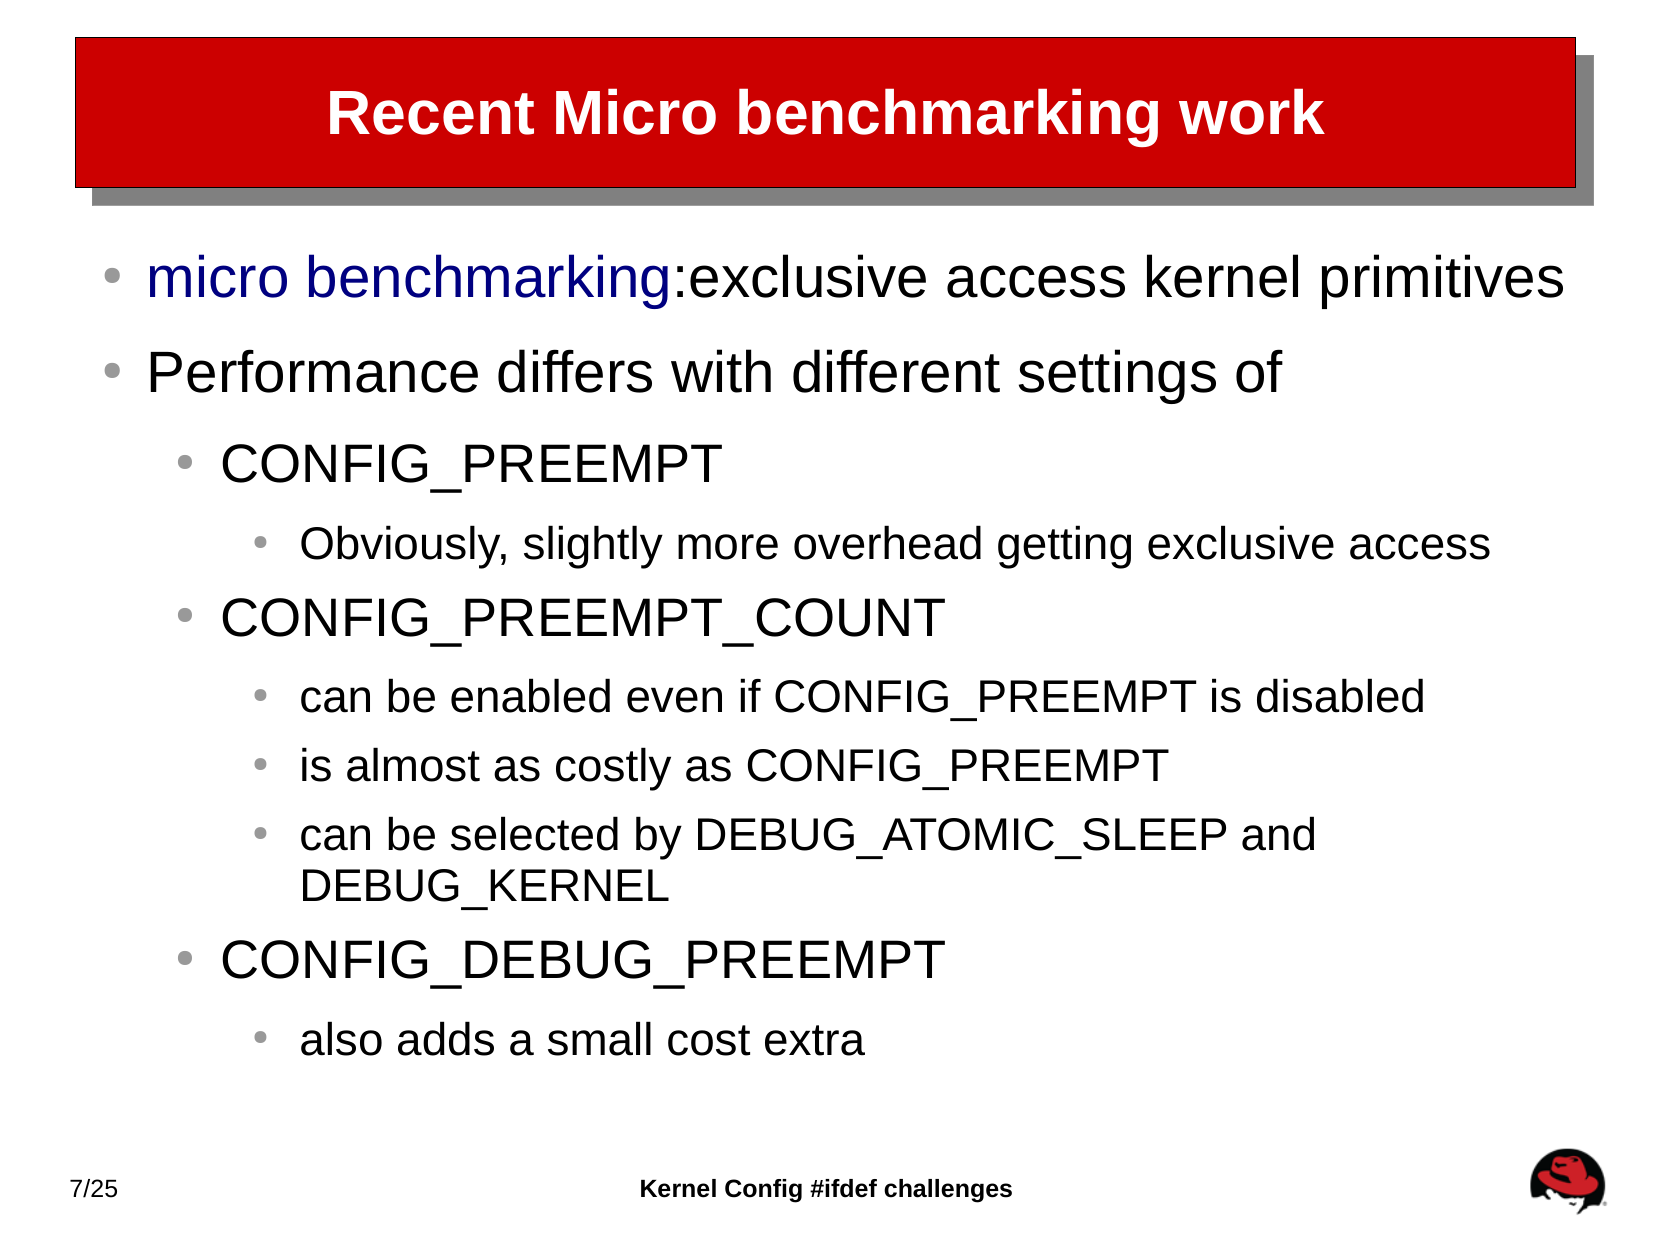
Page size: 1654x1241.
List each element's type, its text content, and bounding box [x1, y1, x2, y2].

picture [1529, 1146, 1613, 1224]
list micro benchmarking:exclusive access kernel primitives Performance differs with different settings of CONFIG_PREEMPT Obviously, slightly more overhead getting exclusive access CONFIG_PREEMPT_COUNT can be enabled even if CONFIG_PREEMPT is disabled is almost as costly as CONFIG_PREEMPT can be selected by DEBUG_ATOMIC_SLEEP and DEBUG_KERNEL CONFIG_DEBUG_PREEMPT also adds a small cost extra [86, 244, 1576, 1065]
title Recent Micro benchmarking work [82, 37, 1571, 188]
